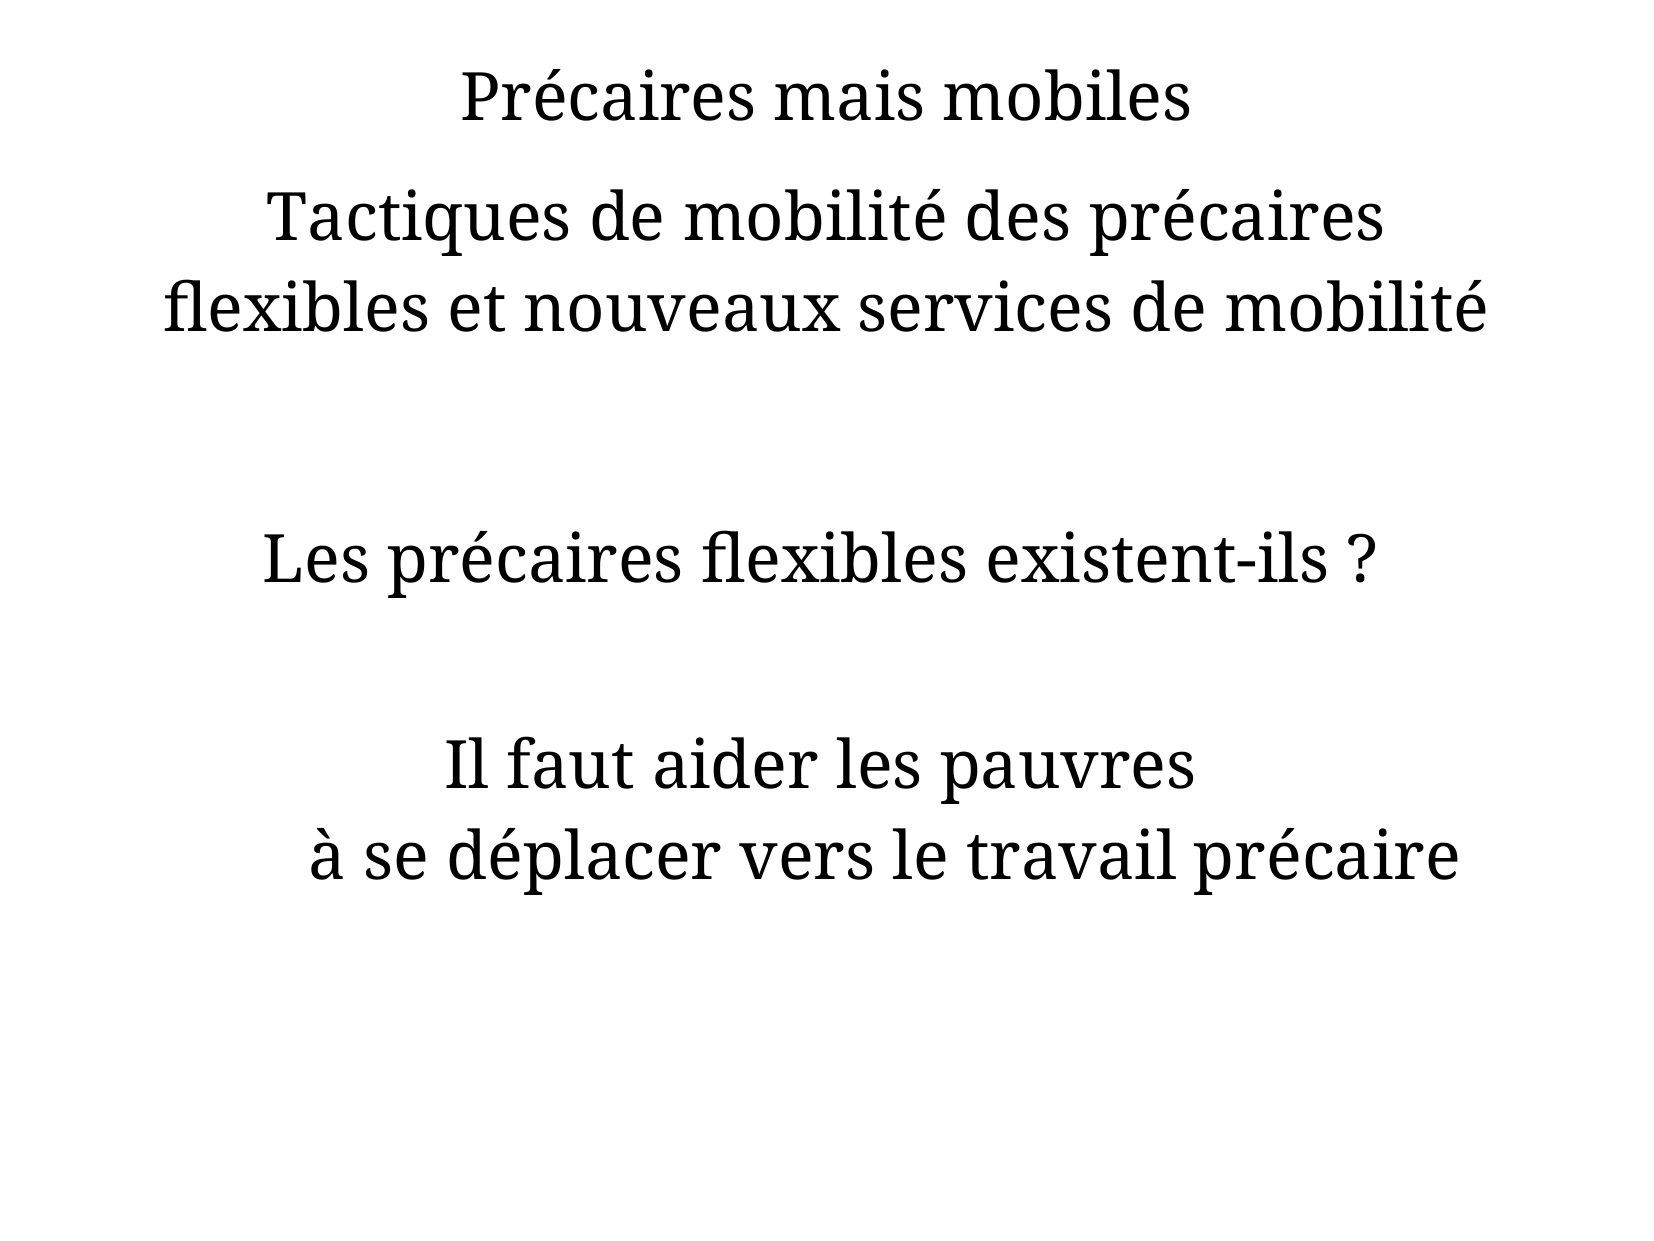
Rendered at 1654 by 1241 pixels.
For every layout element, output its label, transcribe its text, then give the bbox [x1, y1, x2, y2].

text_box Précaires mais mobiles Tactiques de mobilité des précaires flexibles et nouveaux services de mobilité [147, 41, 1506, 356]
text_box Les précaires flexibles existent-ils ? [118, 503, 1506, 609]
text_box Il faut aider les pauvres à se déplacer vers le travail précaire [118, 710, 1506, 906]
